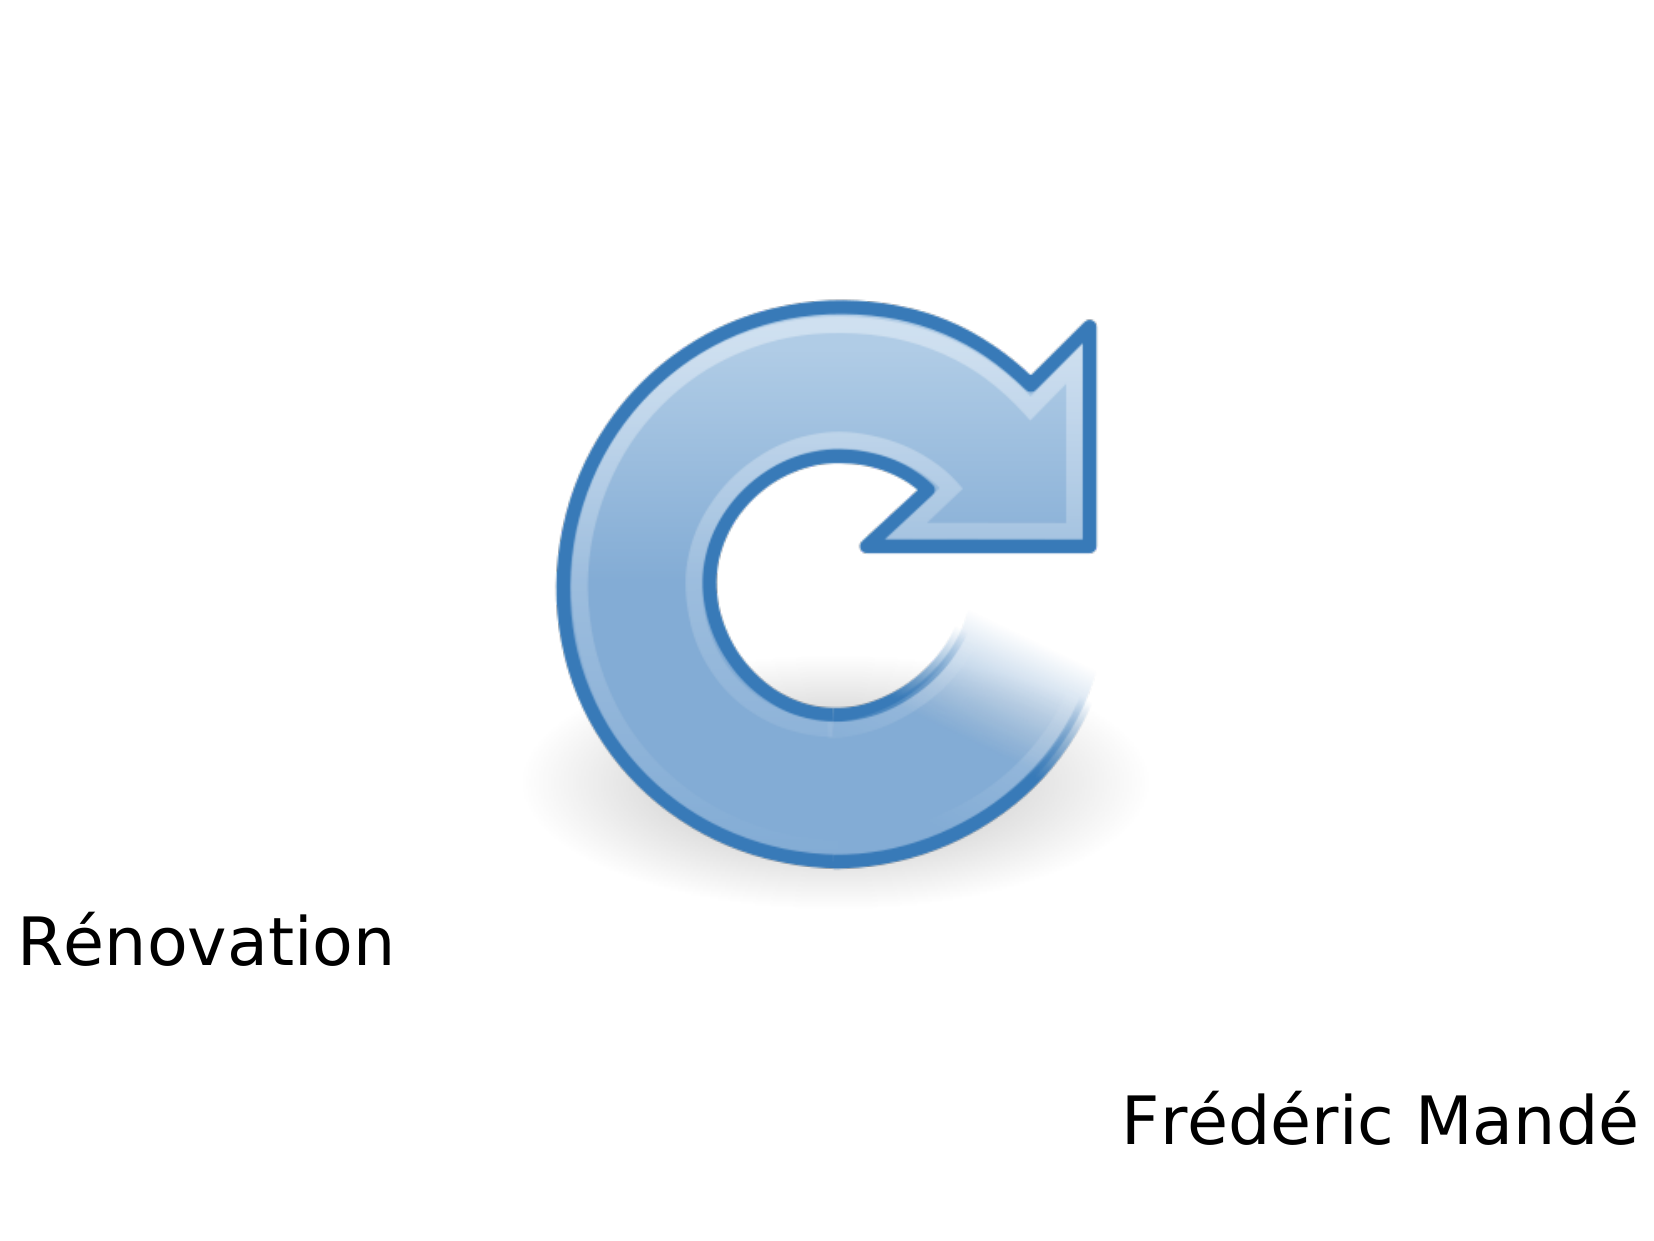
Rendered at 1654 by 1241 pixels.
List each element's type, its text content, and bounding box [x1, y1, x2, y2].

text_box Rénovation Frédéric Mandé [2, 895, 1654, 1168]
picture [502, 245, 1170, 912]
